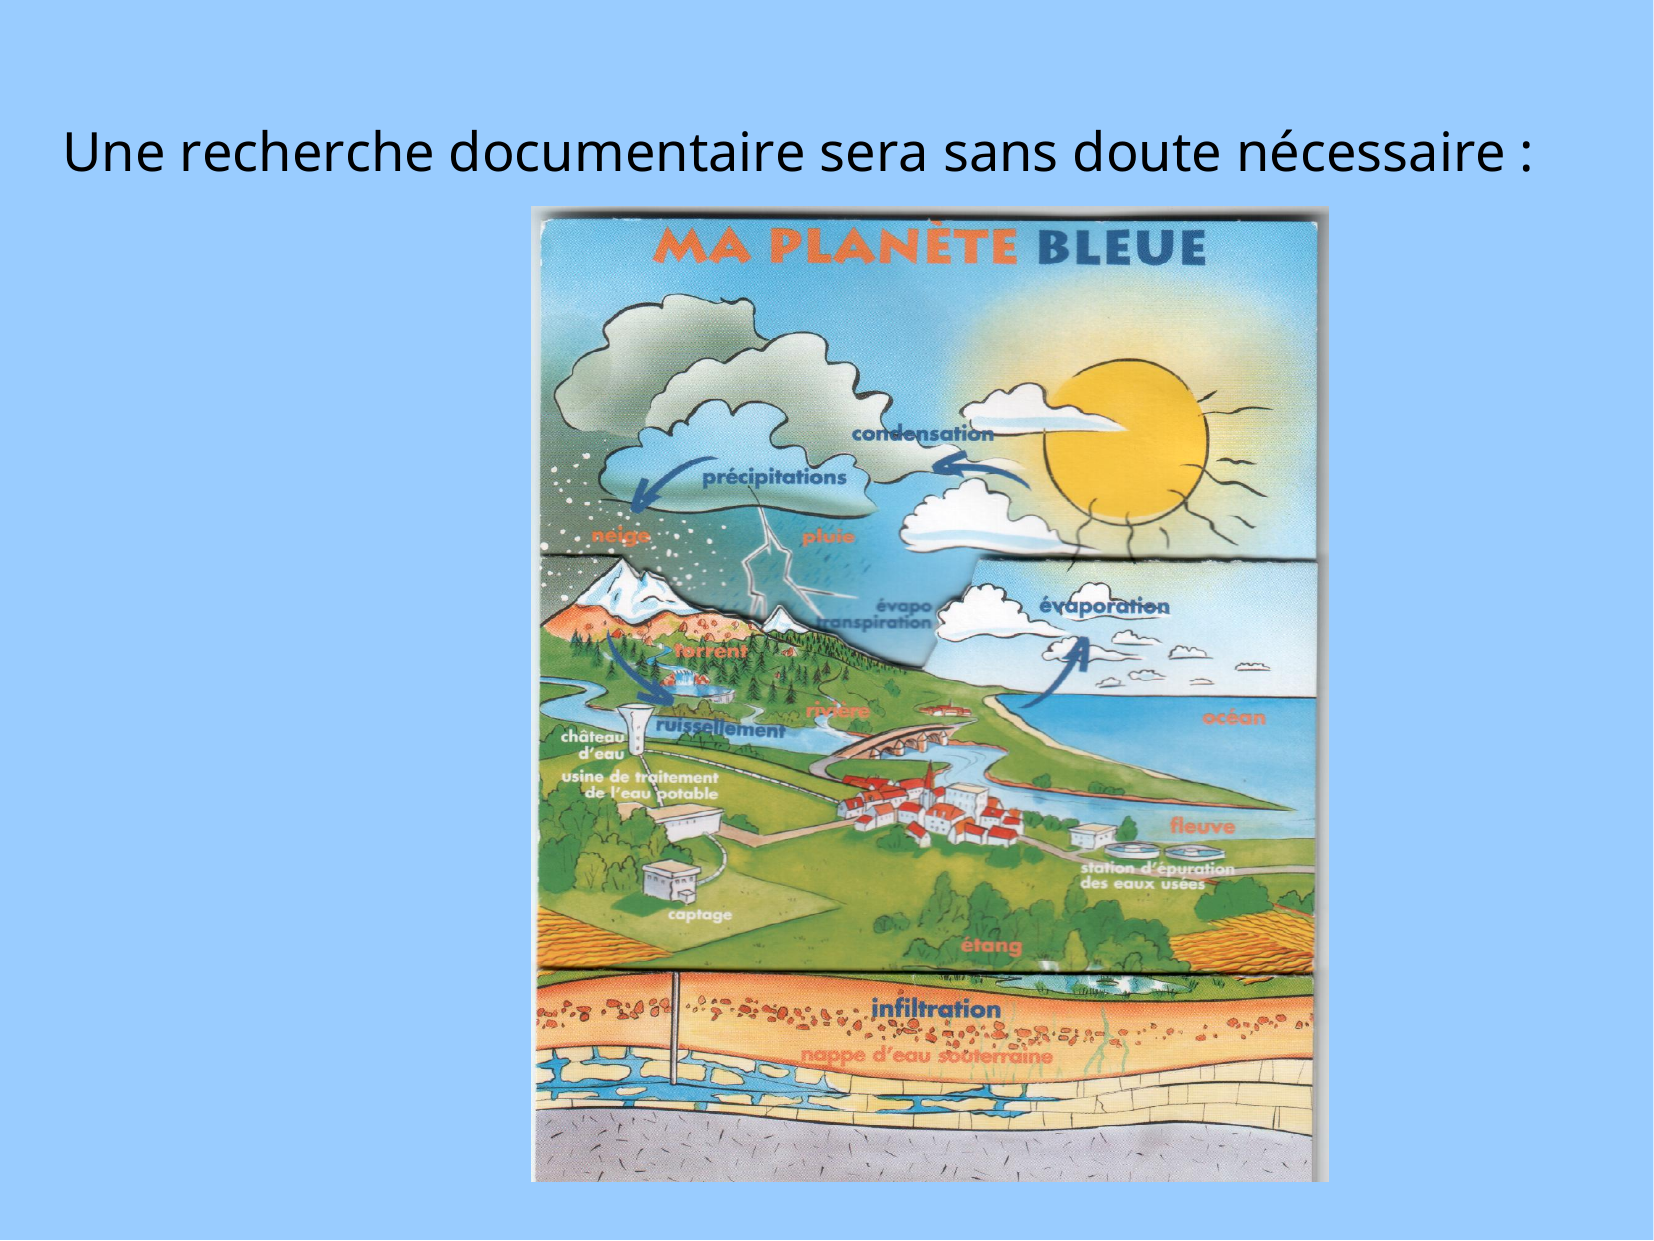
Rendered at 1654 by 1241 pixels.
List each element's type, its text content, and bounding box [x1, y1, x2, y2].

picture [531, 206, 1329, 1182]
text_box Une recherche documentaire sera sans doute nécessaire : [47, 105, 1654, 247]
